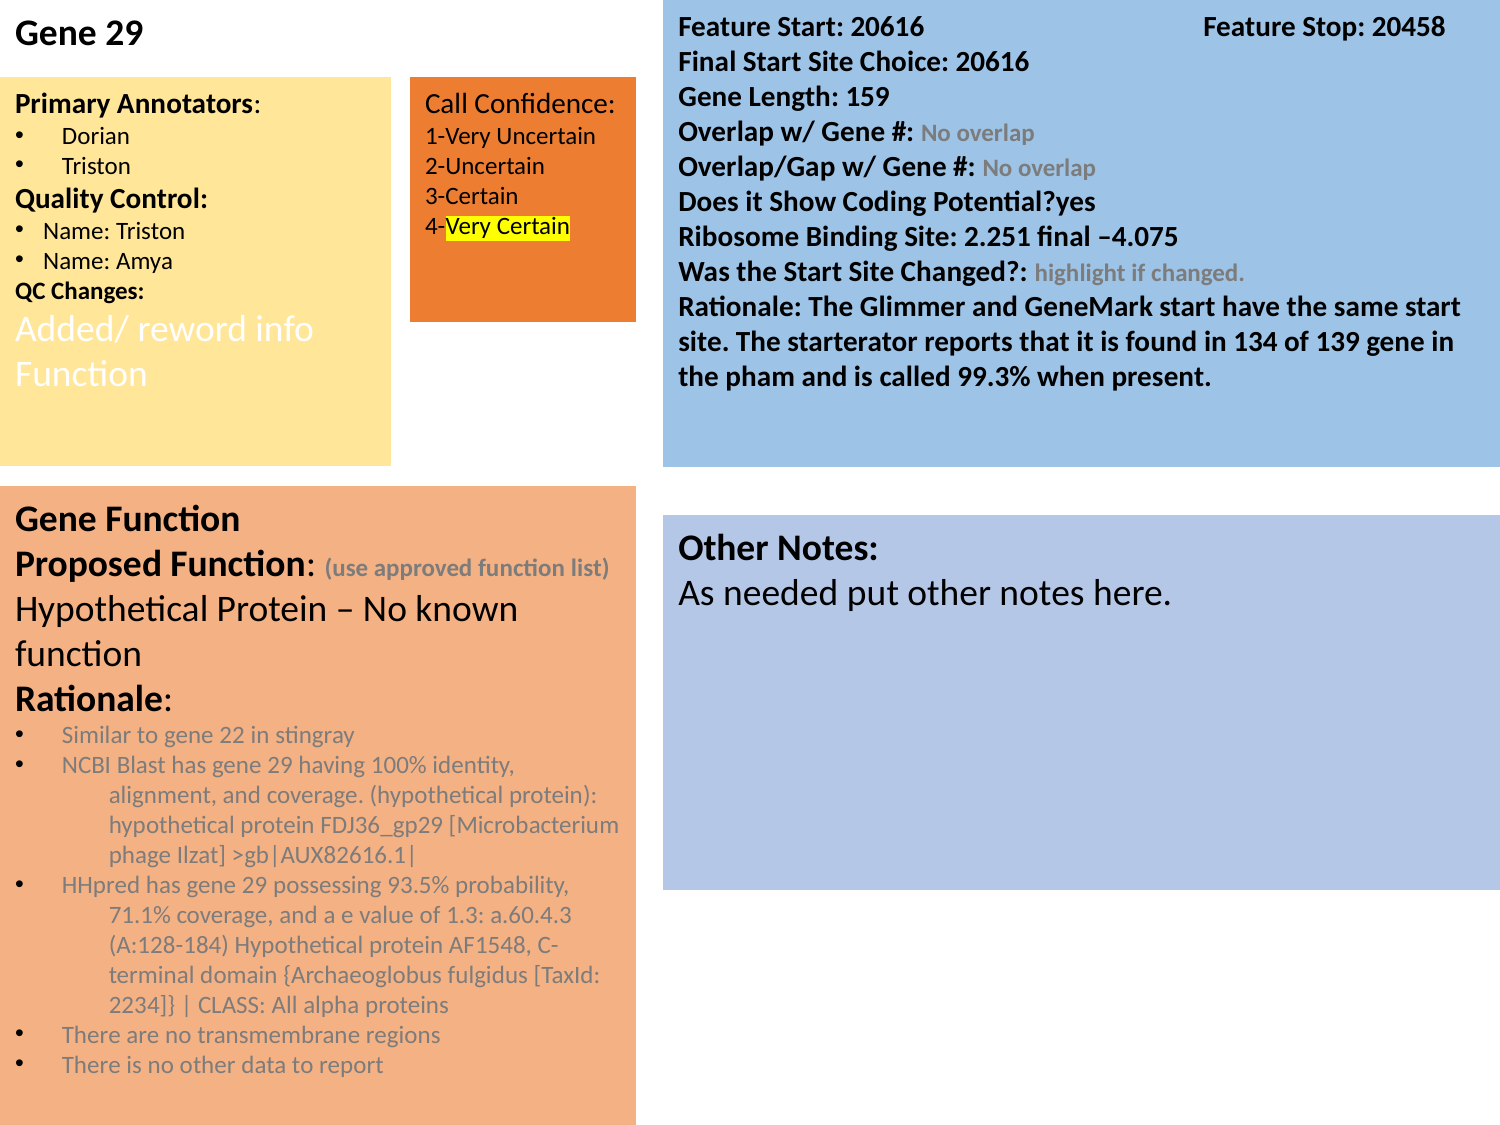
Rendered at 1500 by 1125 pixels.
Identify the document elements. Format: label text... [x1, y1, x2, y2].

text_box Other Notes: As needed put other notes here. [663, 515, 1500, 890]
text_box Call Confidence: 1-Very Uncertain 2-Uncertain 3-Certain 4-Very Certain [410, 77, 636, 322]
text_box Gene 29 [0, 0, 160, 61]
text_box Gene Function Proposed Function: (use approved function list) Hypothetical Protein – No known function Rationale: Similar to gene 22 in stingray NCBI Blast has gene 29 having 100% identity, alignment, and coverage. (hypothetical protein): hypothetical protein FDJ36_gp29 [Microbacterium phage Ilzat] >gb|AUX82616.1| HHpred has gene 29 possessing 93.5% probability, 71.1% coverage, and a e value of 1.3: a.60.4.3 (A:128-184) Hypothetical protein AF1548, C-terminal domain {Archaeoglobus fulgidus [TaxId: 2234]} | CLASS: All alpha proteins There are no transmembrane regions There is no other data to report [0, 486, 636, 1125]
text_box Primary Annotators: Dorian Triston Quality Control: Name: Triston Name: Amya QC Changes: Added/ reword info Function [0, 77, 391, 466]
text_box Feature Start: 20616 Feature Stop: 20458 Final Start Site Choice: 20616 Gene Length: 159 Overlap w/ Gene #: No overlap Overlap/Gap w/ Gene #: No overlap Does it Show Coding Potential?yes Ribosome Binding Site: 2.251 final –4.075 Was the Start Site Changed?: highlight if changed. Rationale: The Glimmer and GeneMark start have the same start site. The starterator reports that it is found in 134 of 139 gene in the pham and is called 99.3% when present. [663, 0, 1500, 467]
